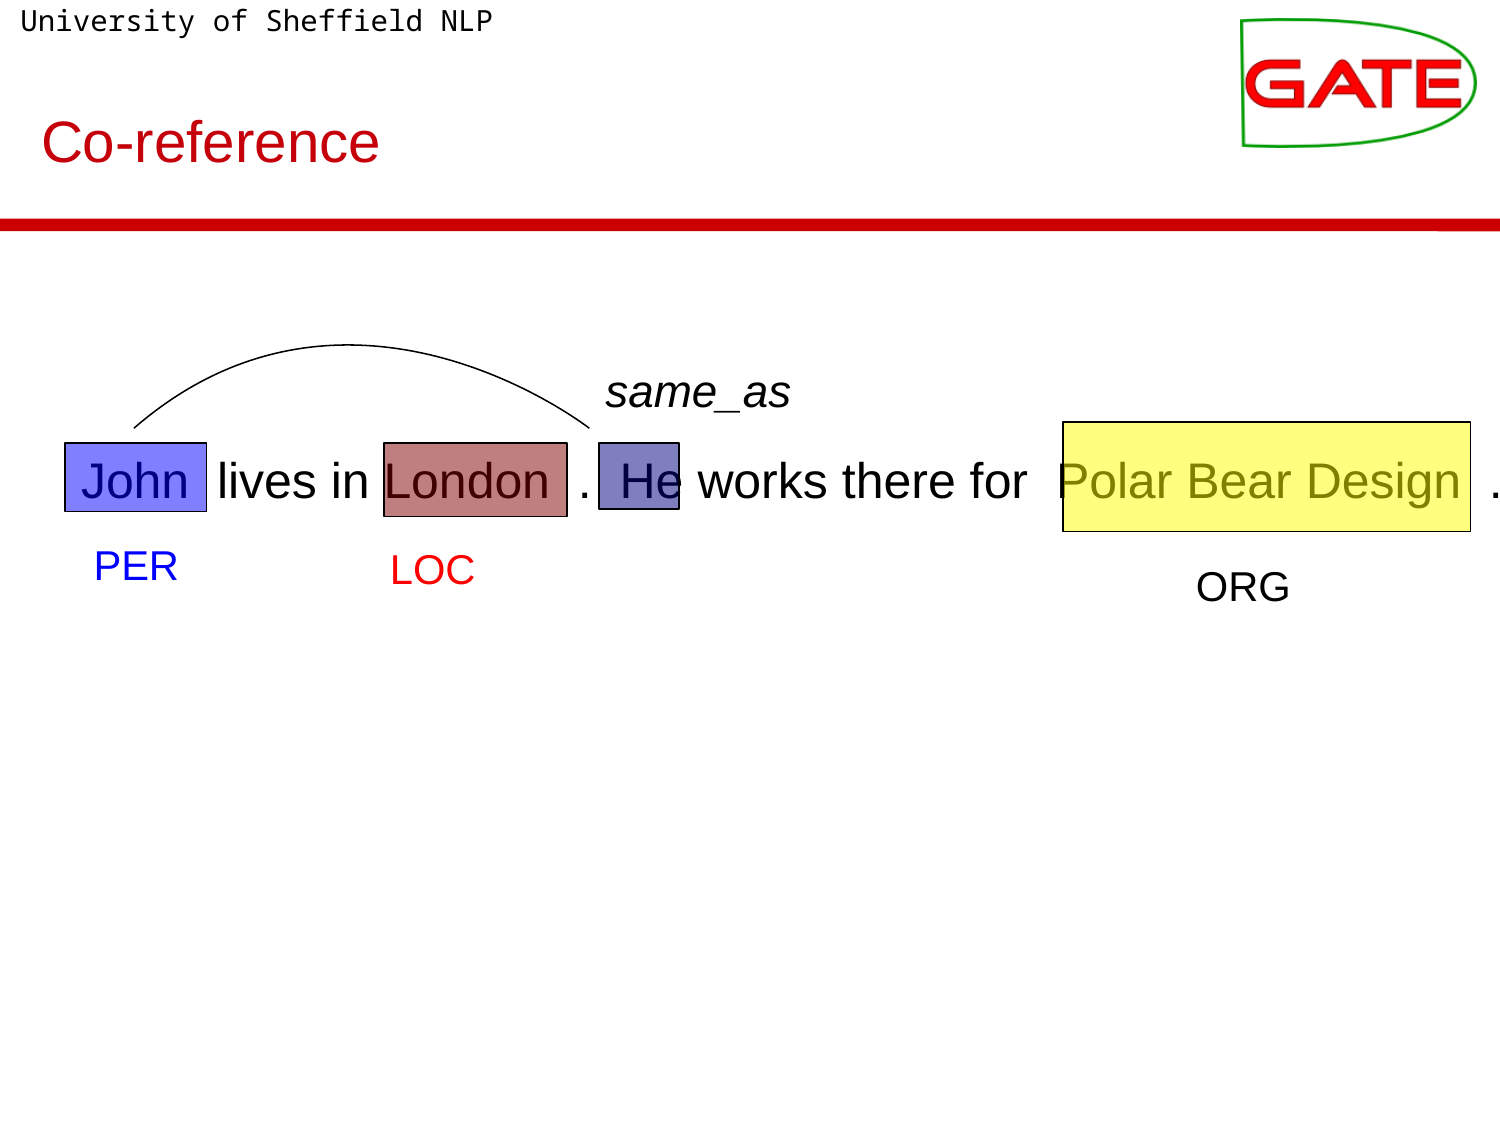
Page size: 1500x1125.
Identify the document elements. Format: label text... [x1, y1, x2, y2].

text_box PER [78, 531, 207, 604]
text_box John lives in London . He works there for Polar Bear Design . [66, 441, 1500, 576]
text_box [598, 442, 680, 509]
text_box [64, 442, 207, 512]
picture [1240, 18, 1477, 148]
text_box [1062, 421, 1471, 532]
text_box [383, 442, 568, 517]
text_box same_as [590, 354, 807, 425]
text_box ORG [1181, 552, 1371, 621]
title Co-reference [41, 45, 1384, 241]
text_box LOC [374, 535, 503, 617]
